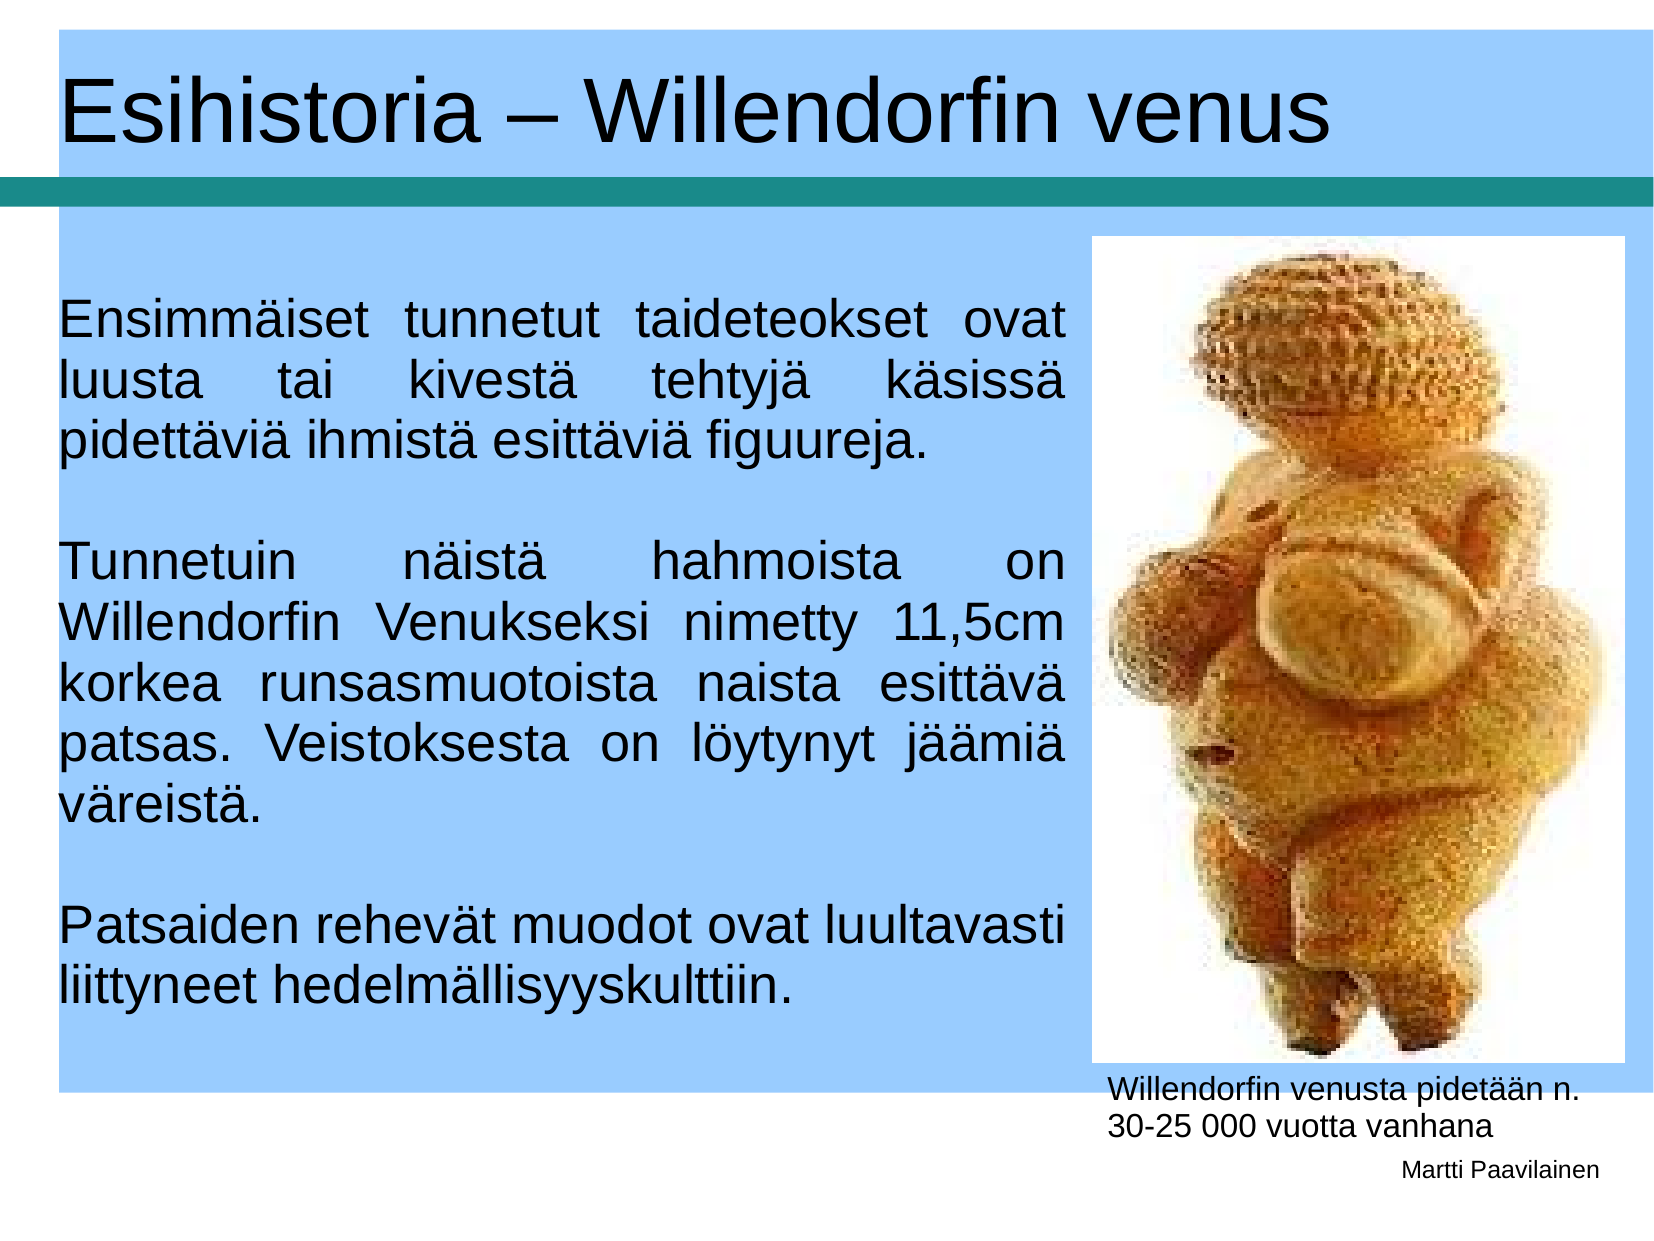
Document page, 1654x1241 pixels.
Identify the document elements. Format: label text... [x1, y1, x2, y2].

text_box Willendorfin venusta pidetään n. 30-25 000 vuotta vanhana [1092, 1062, 1625, 1153]
subtitle Ensimmäiset tunnetut taideteokset ovat luusta tai kivestä tehtyjä käsissä pidettäviä ihmistä esittäviä figuureja. Tunnetuin näistä hahmoista on Willendorfin Venukseksi nimetty 11,5cm korkea runsasmuotoista naista esittävä patsas. Veistoksesta on löytynyt jäämiä väreistä. Patsaiden rehevät muodot ovat luultavasti liittyneet hedelmällisyyskulttiin. [59, 288, 1069, 1093]
picture [1092, 236, 1625, 1062]
title Martti Paavilainen [1387, 1153, 1601, 1211]
text_box [0, 177, 1654, 1093]
title Esihistoria – Willendorfin venus [59, 14, 1654, 177]
